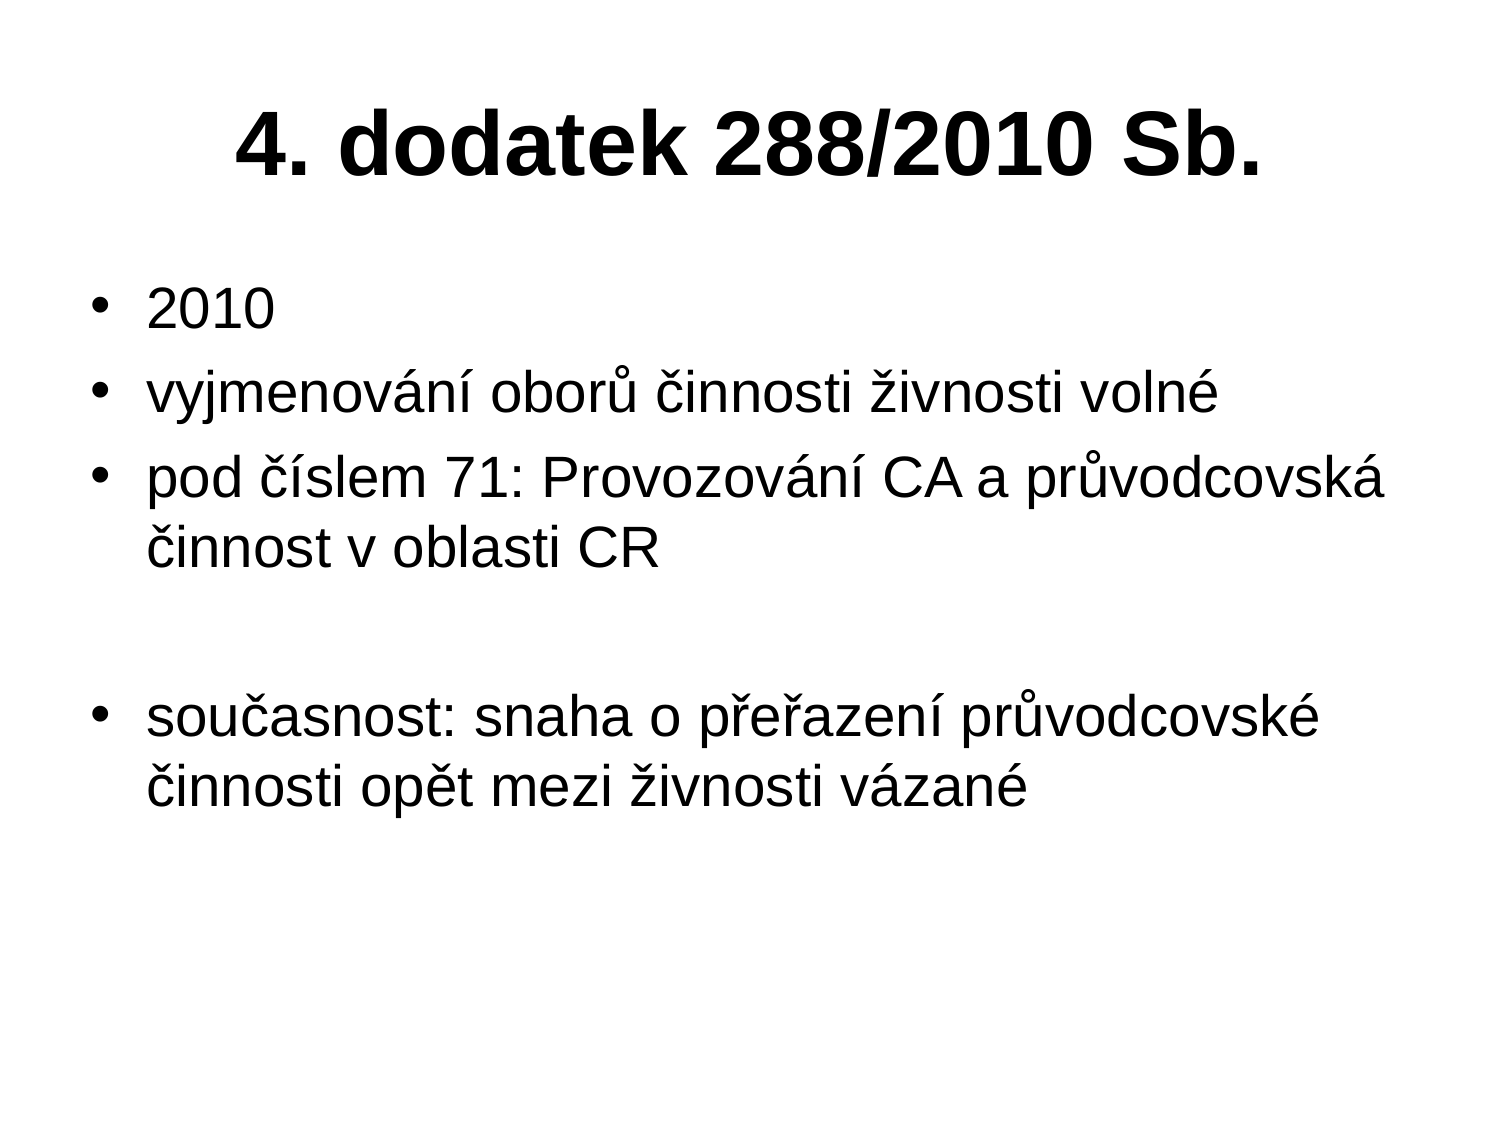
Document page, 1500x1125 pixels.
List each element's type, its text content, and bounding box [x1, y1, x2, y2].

list 2010 vyjmenování oborů činnosti živnosti volné pod číslem 71: Provozování CA a průvodcovská činnost v oblasti CR současnost: snaha o přeřazení průvodcovské činnosti opět mezi živnosti vázané [75, 262, 1426, 1006]
title 4. dodatek 288/2010 Sb. [75, 45, 1426, 233]
